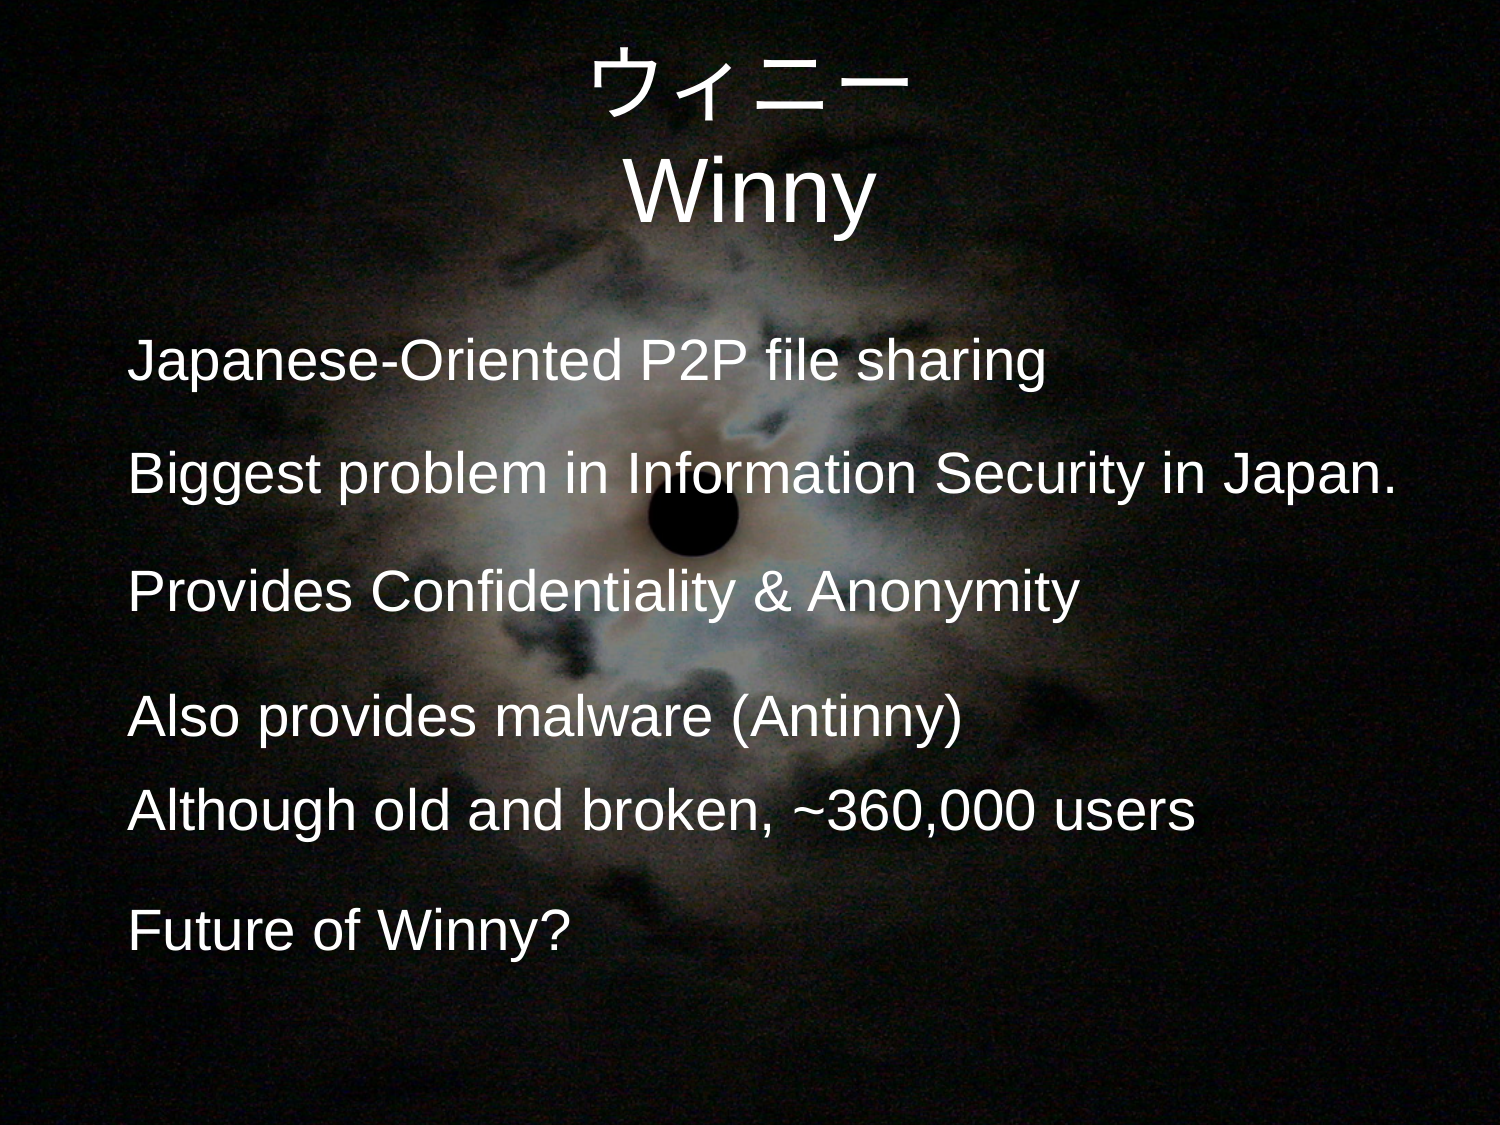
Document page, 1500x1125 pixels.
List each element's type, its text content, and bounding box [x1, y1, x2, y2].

title Winny [112, 176, 1388, 288]
text_box Although old and broken, ~360,000 users [112, 774, 1490, 856]
title ウィニー [112, 0, 1388, 176]
text_box Also provides malware (Antinny)‏ [112, 669, 1490, 751]
text_box Provides Confidentiality & Anonymity [112, 555, 1490, 636]
picture [0, 0, 1500, 1125]
list Japanese-Oriented P2P file sharing [112, 324, 1388, 406]
text_box Future of Winny? [112, 894, 1490, 976]
text_box Biggest problem in Information Security in Japan. [112, 437, 1490, 518]
